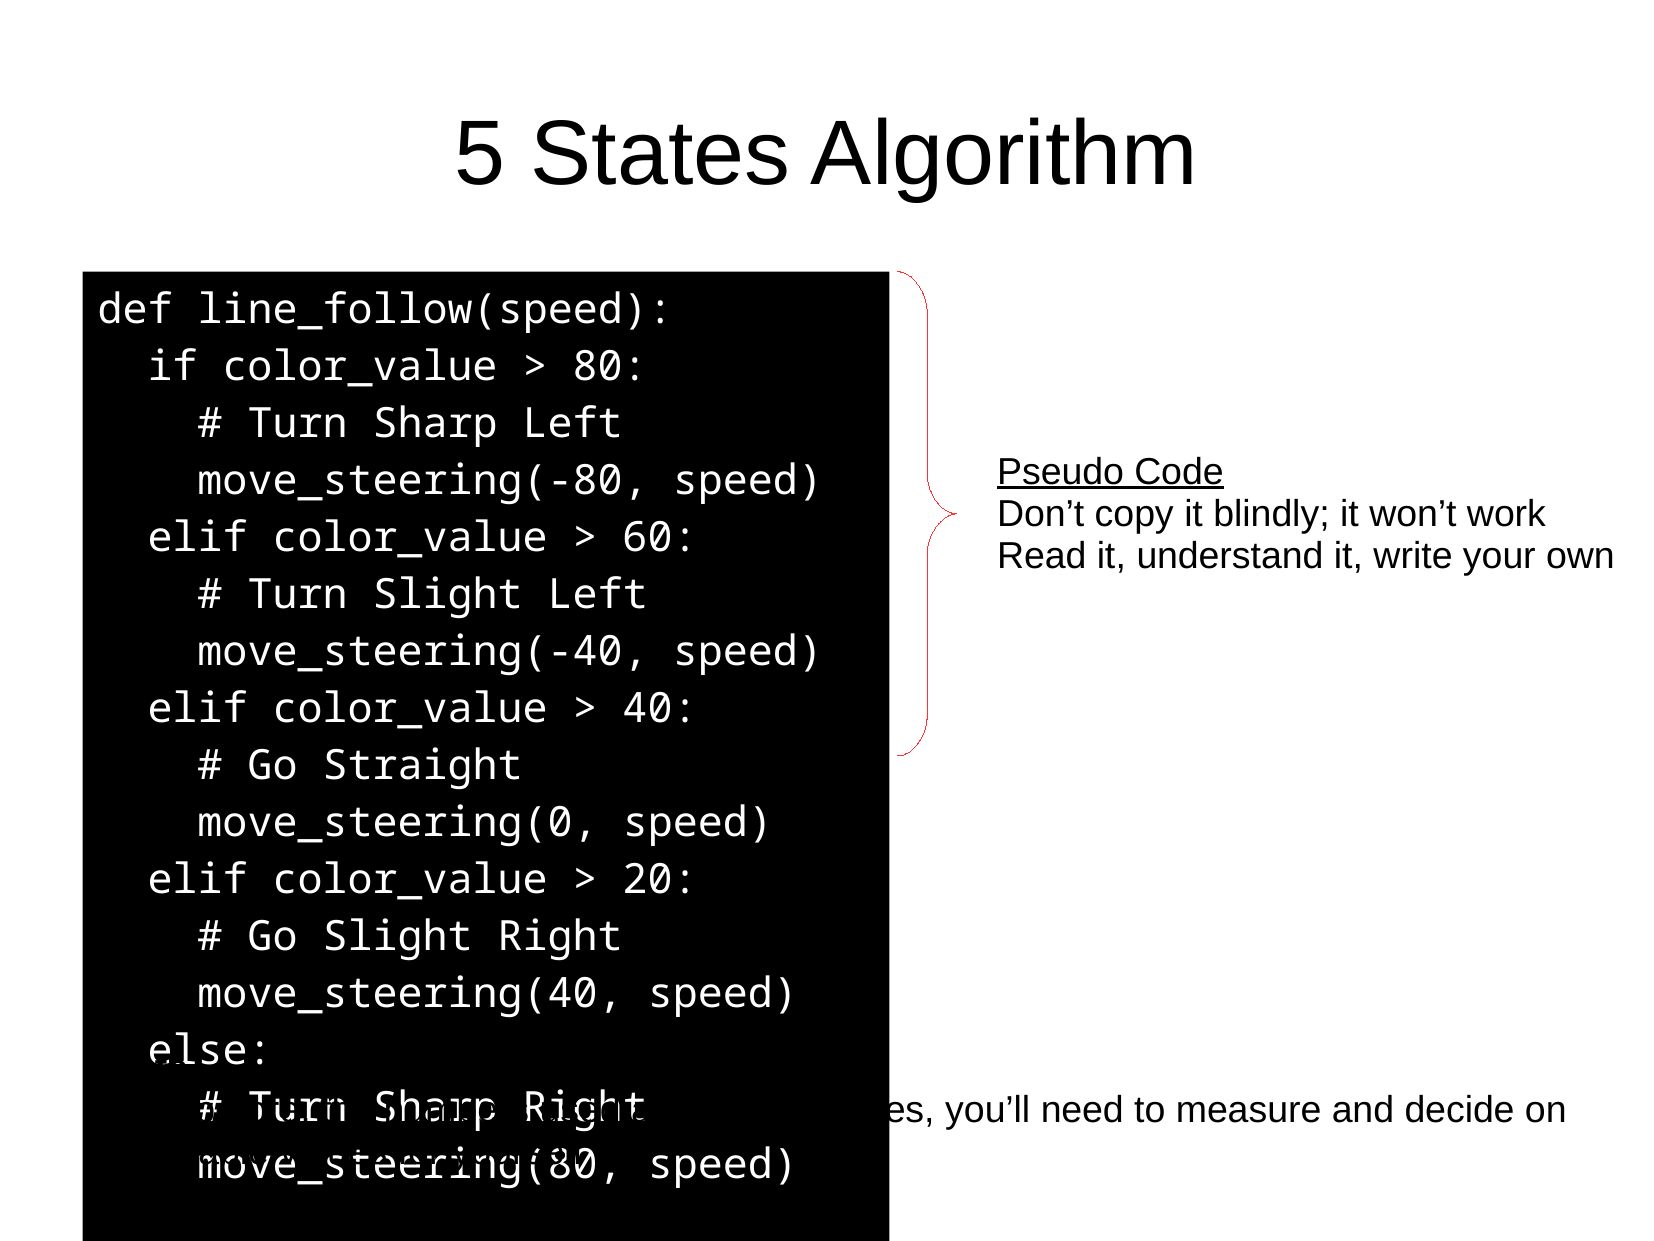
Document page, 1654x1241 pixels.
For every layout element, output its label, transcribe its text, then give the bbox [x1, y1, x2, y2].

text_box Pseudo Code Don’t copy it blindly; it won’t work Read it, understand it, write your own [982, 442, 1630, 584]
title 5 States Algorithm [82, 49, 1571, 257]
text_box def line_follow(speed): if color_value > 80: # Turn Sharp Left move_steering(-80, speed) elif color_value > 60: # Turn Slight Left move_steering(-40, speed) elif color_value > 40: # Go Straight move_steering(0, speed) elif color_value > 20: # Go Slight Right move_steering(40, speed) else: # Turn Sharp Right move_steering(80, speed) [82, 271, 890, 997]
text_box Note As before, the numbers used are just examples, you’ll need to measure and decide on suitable values for yourself [90, 1038, 1583, 1241]
